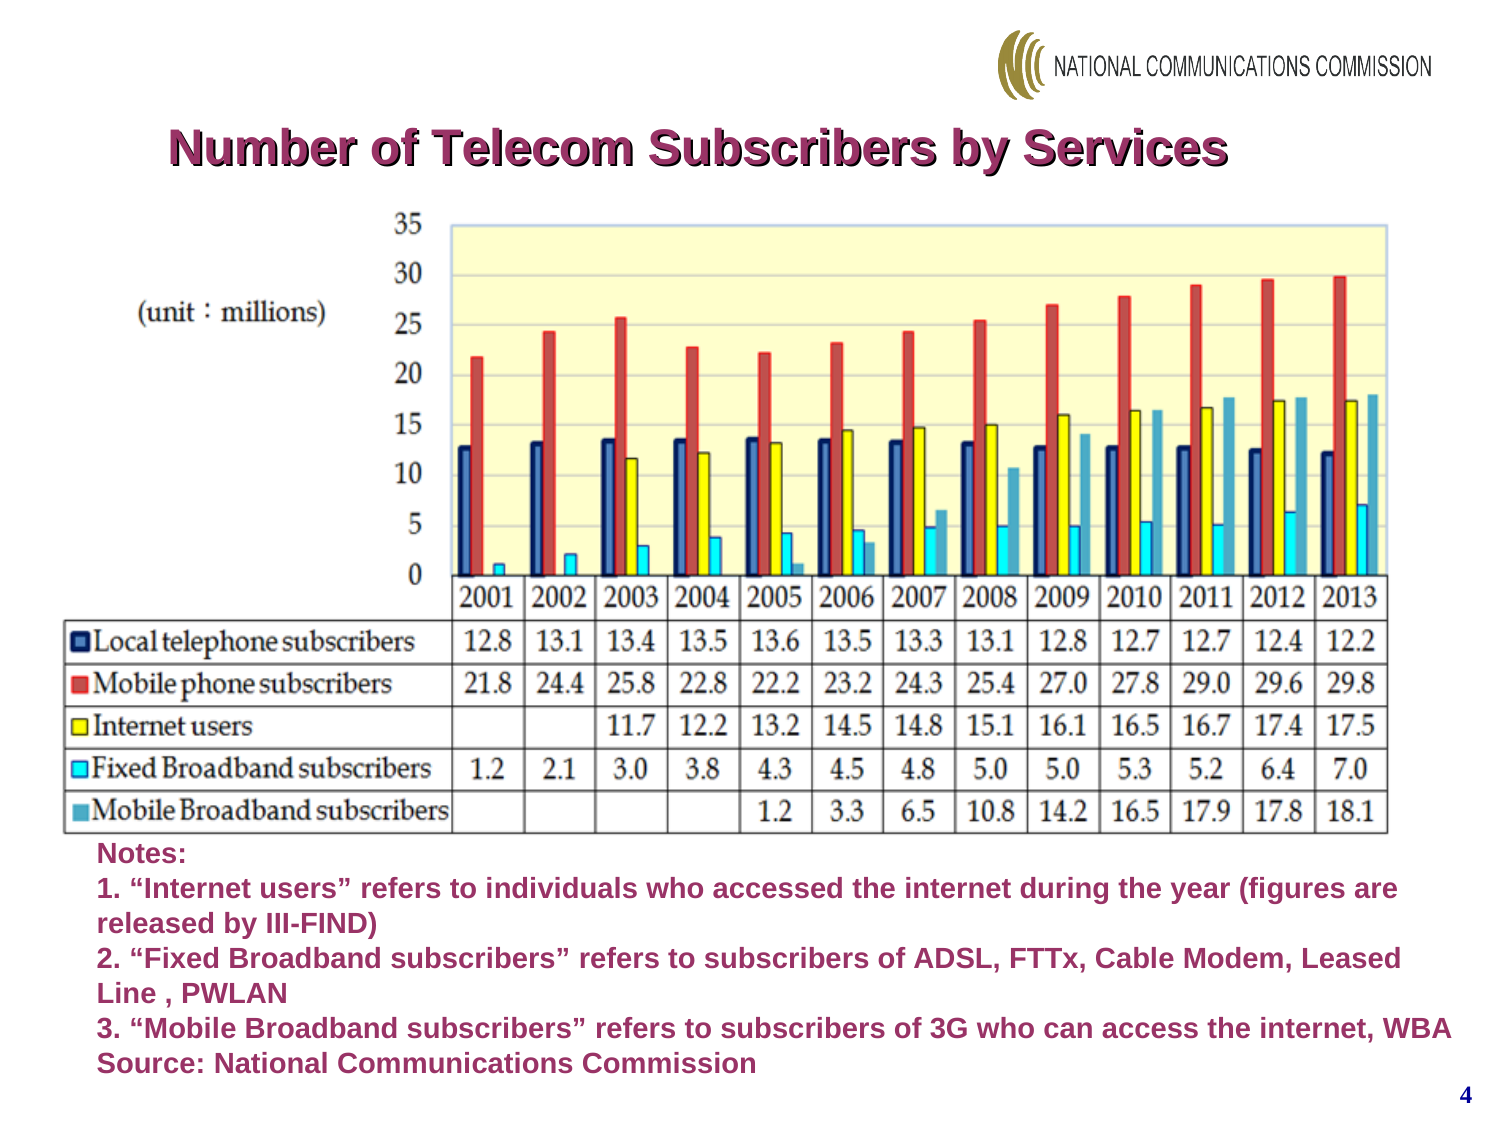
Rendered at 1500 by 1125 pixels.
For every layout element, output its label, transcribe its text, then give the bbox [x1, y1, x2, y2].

title Number of Telecom Subscribers by Services [152, 81, 1278, 207]
picture [41, 196, 1471, 847]
text_box Notes: 1. “Internet users” refers to individuals who accessed the internet during the year (figures are released by III-FIND) 2. “Fixed Broadband subscribers” refers to subscribers of ADSL, FTTx, Cable Modem, Leased Line , PWLAN 3. “Mobile Broadband subscribers” refers to subscribers of 3G who can access the internet, WBA Source: National Communications Commission [81, 827, 1476, 1088]
picture [998, 30, 1432, 100]
